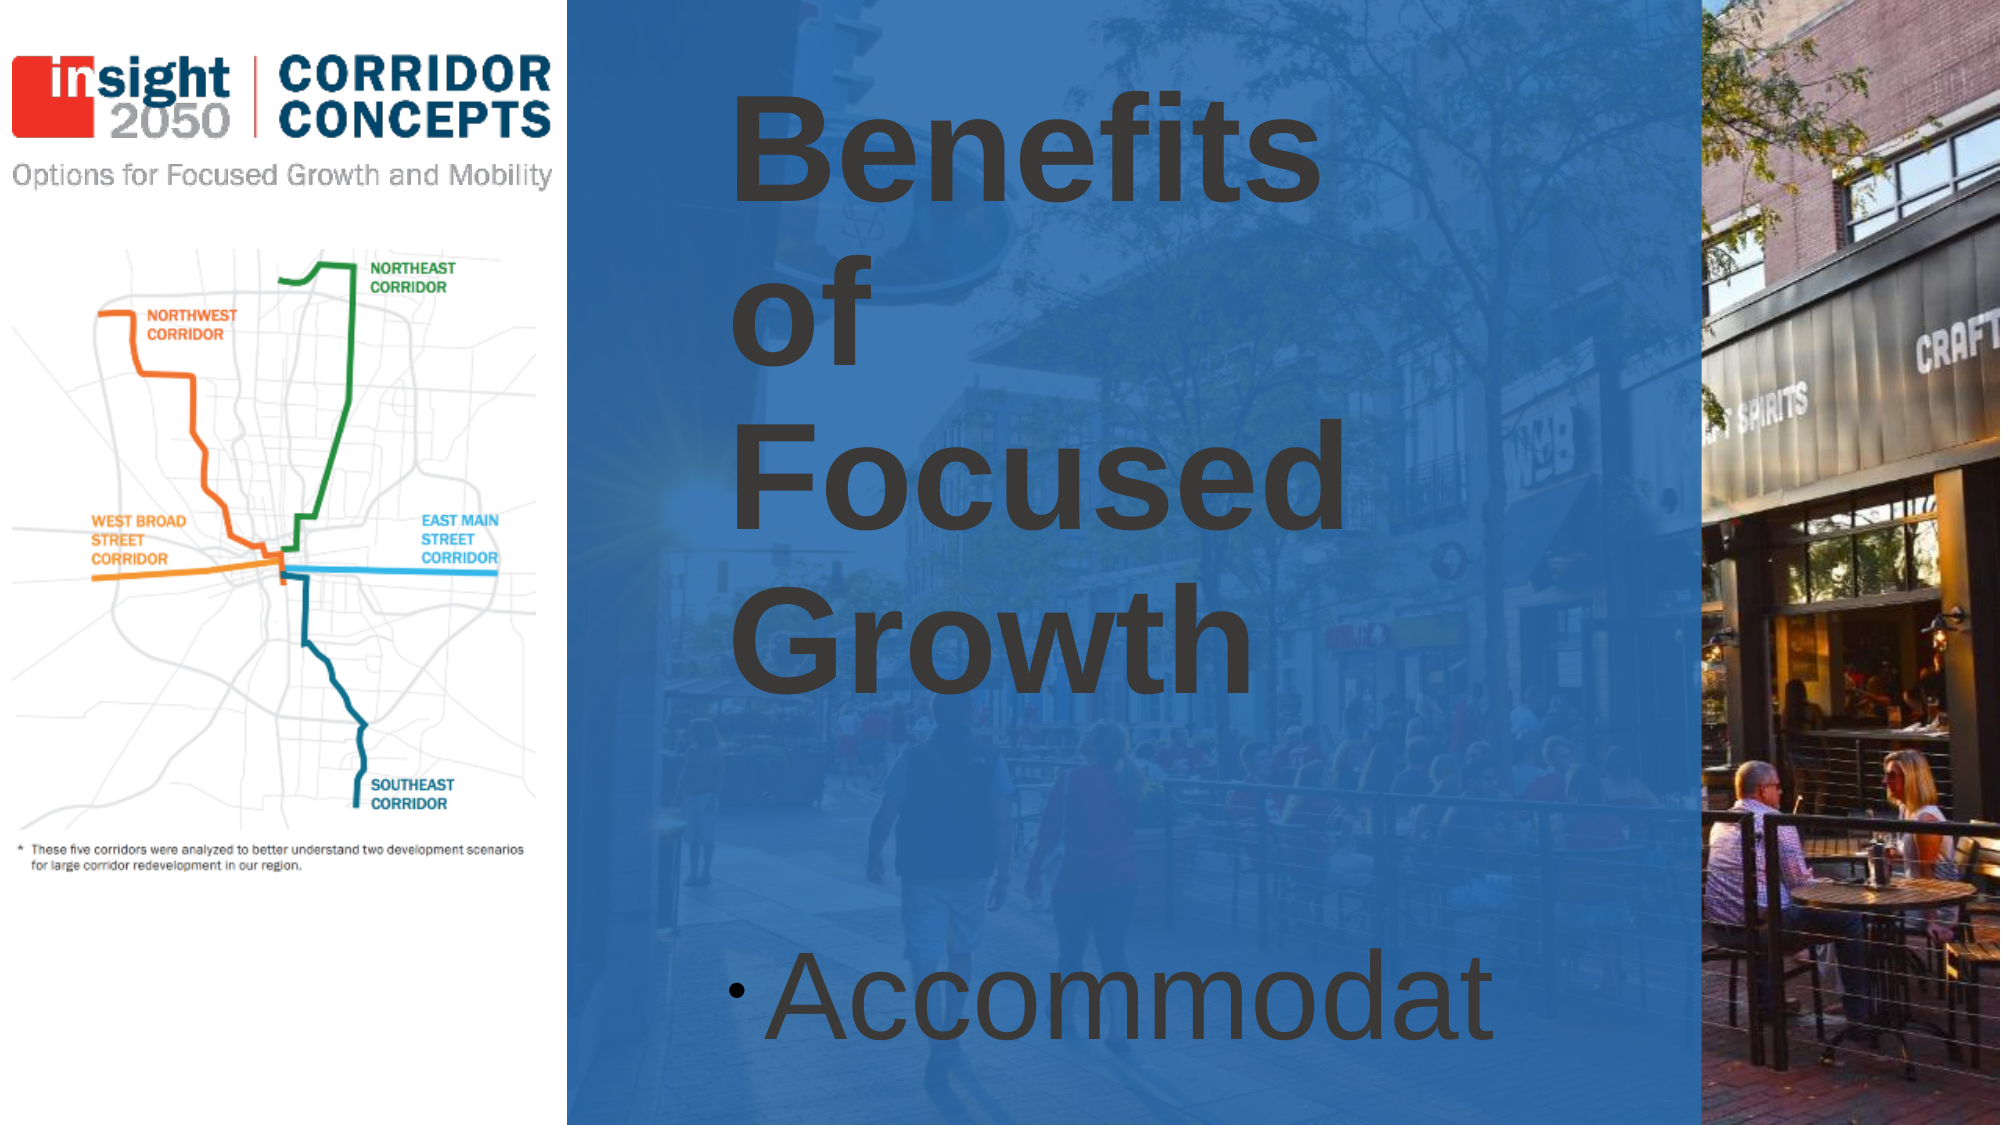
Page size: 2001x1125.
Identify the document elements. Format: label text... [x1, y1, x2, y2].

picture [1702, 0, 2000, 1125]
list Benefits of Focused Growth Accommodates most of needed housing Lower capital and operating costs Much greater access to jobs Higher per acre tax revenues Much greater transit use Lower greenhouse gas emissions Household level auto/utilities savings Saves farmland Assumes transit is in place for each corridor [712, 62, 1525, 1070]
picture [12, 249, 536, 883]
picture [12, 47, 555, 196]
